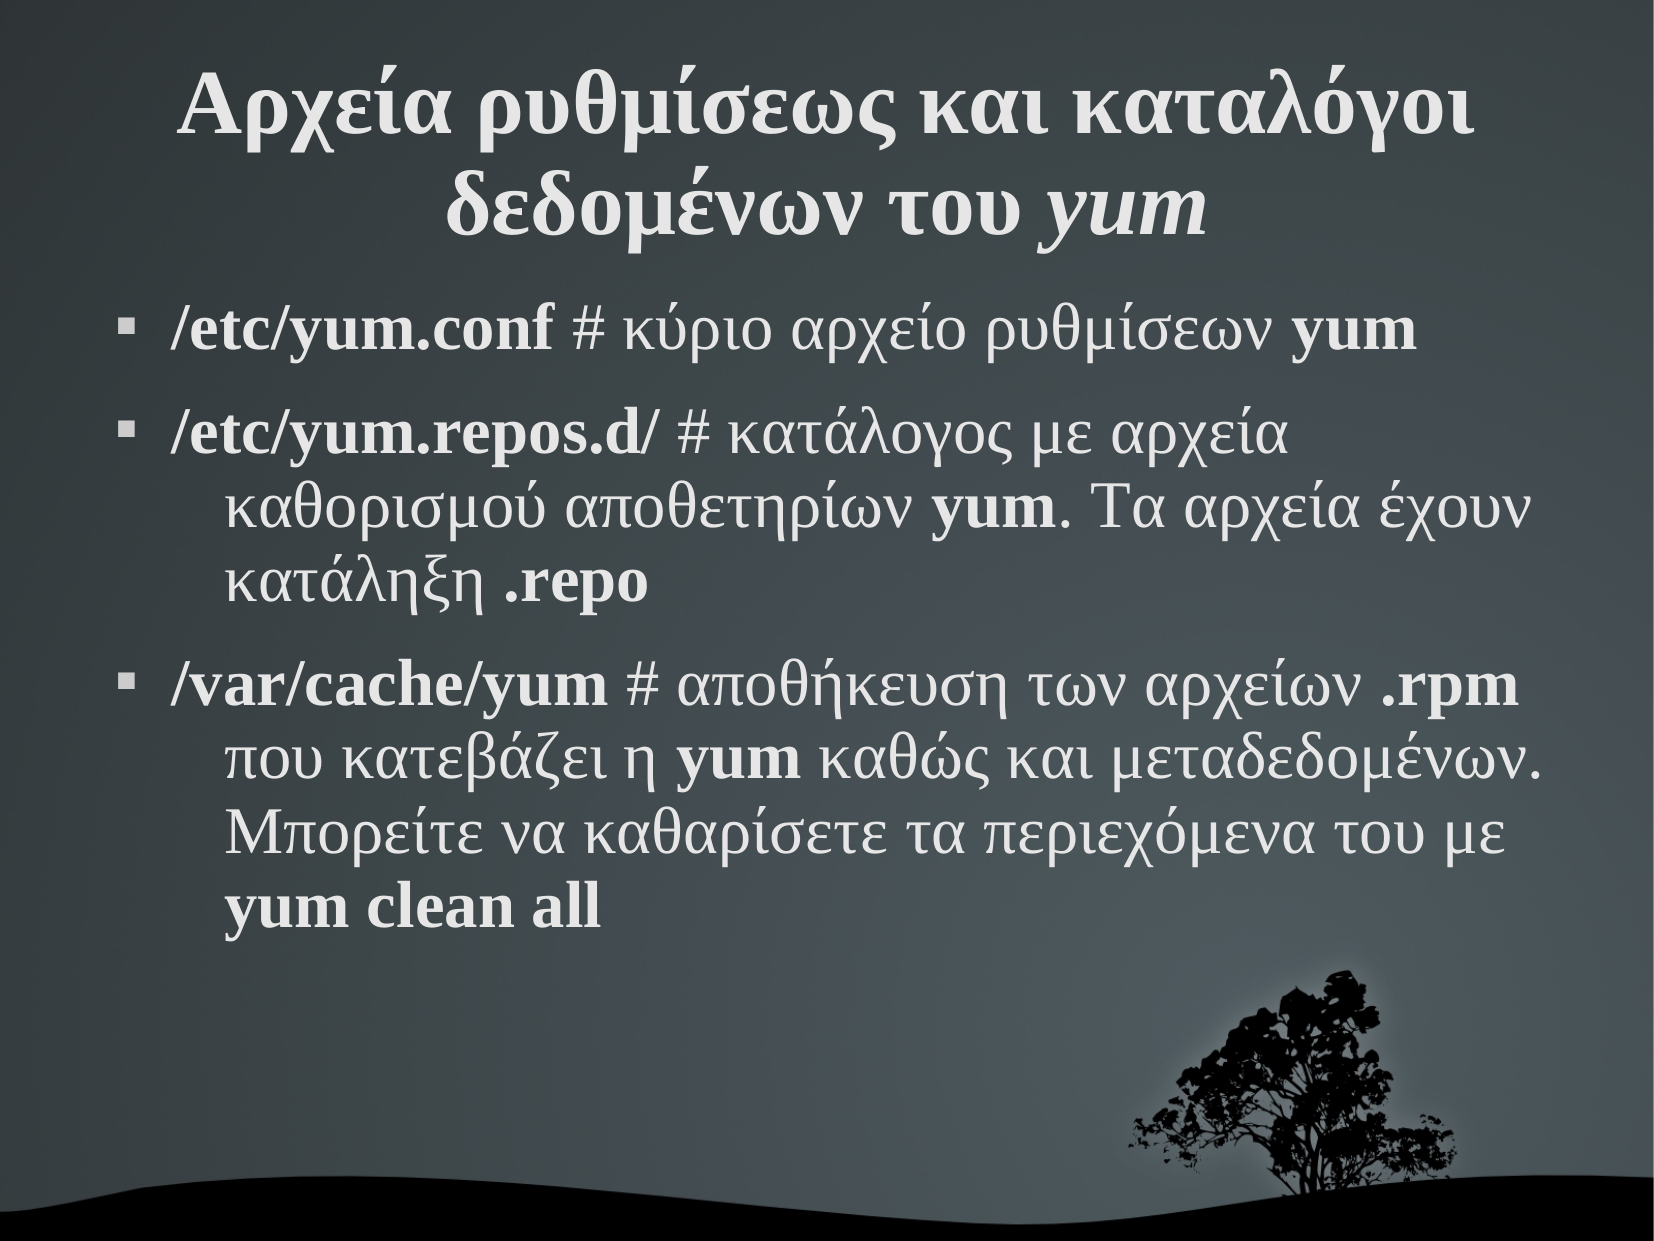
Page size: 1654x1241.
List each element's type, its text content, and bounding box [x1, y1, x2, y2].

picture [0, 0, 1654, 1241]
list /etc/yum.conf # κύριο αρχείο ρυθμίσεων yum /etc/yum.repos.d/ # κατάλογος με αρχεία καθορισμού αποθετηρίων yum. Τα αρχεία έχουν κατάληξη .repo /var/cache/yum # αποθήκευση των αρχείων .rpm που κατεβάζει η yum καθώς και μεταδεδομένων. Μπορείτε να καθαρίσετε τα περιεχόμενα του με yum clean all [82, 290, 1571, 1109]
title Αρχεία ρυθμίσεως και καταλόγοι δεδομένων του yum [82, 33, 1571, 273]
